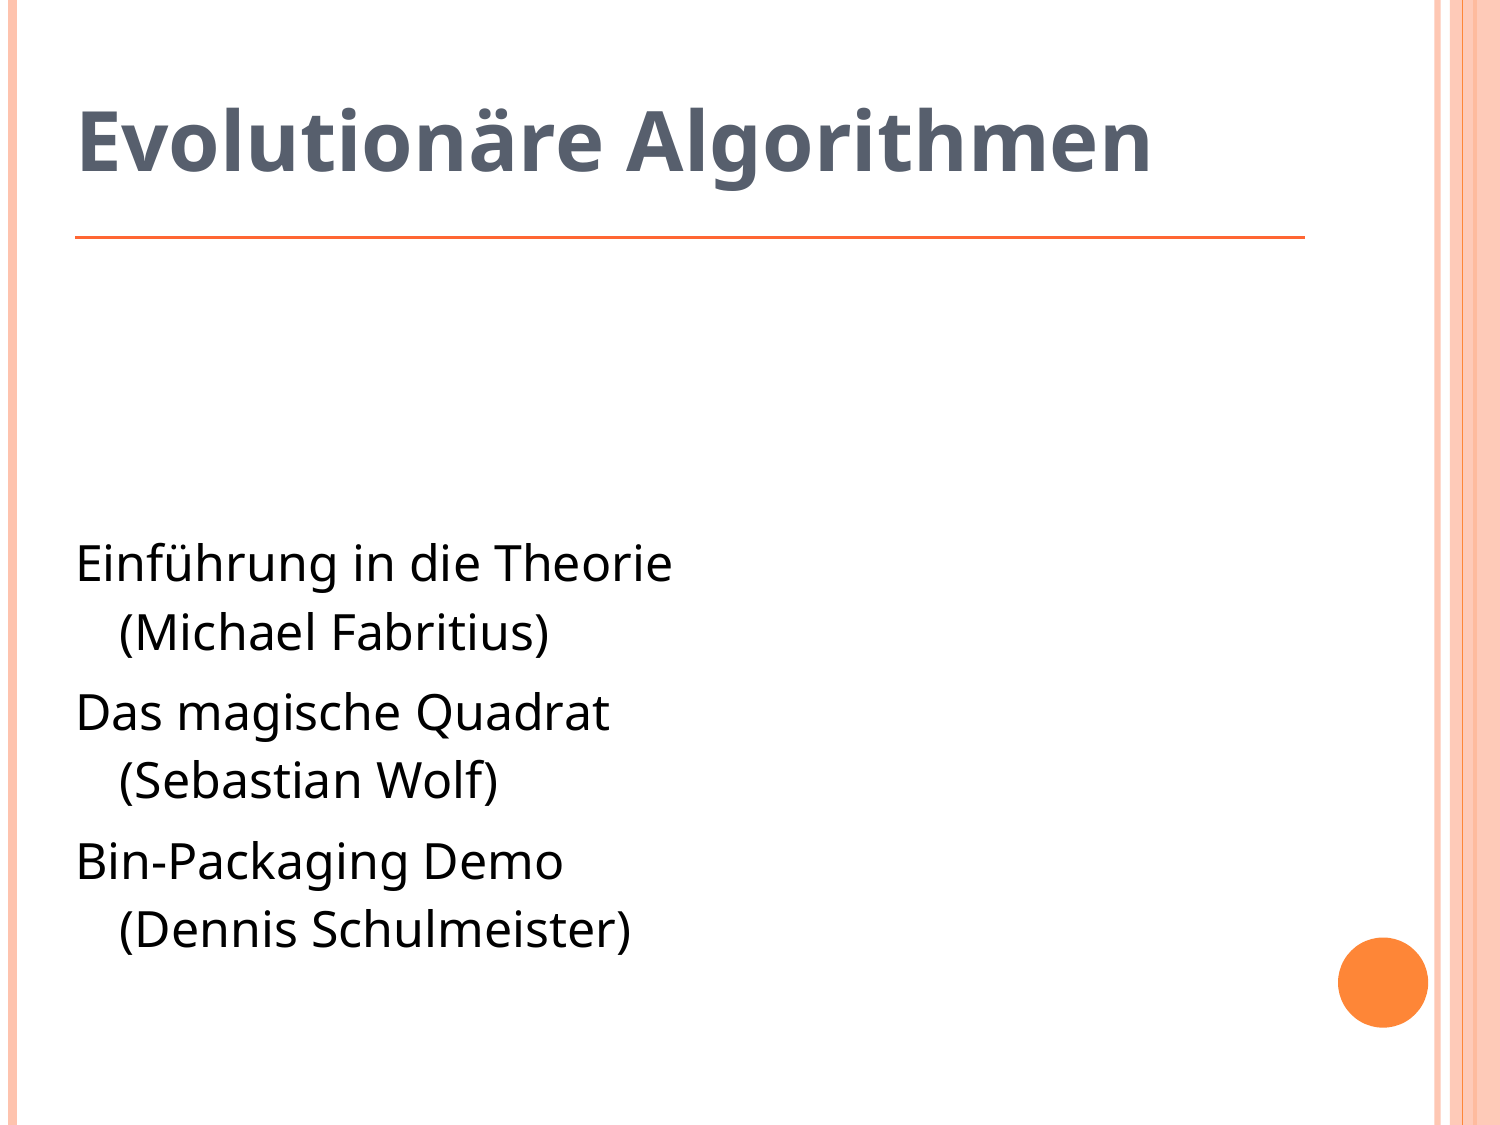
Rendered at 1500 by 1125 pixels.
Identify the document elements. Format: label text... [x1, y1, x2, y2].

list Einführung in die Theorie (Michael Fabritius) Das magische Quadrat (Sebastian Wolf) Bin-Packaging Demo (Dennis Schulmeister) [74, 528, 1300, 995]
title Evolutionäre Algorithmen [74, 44, 1300, 233]
